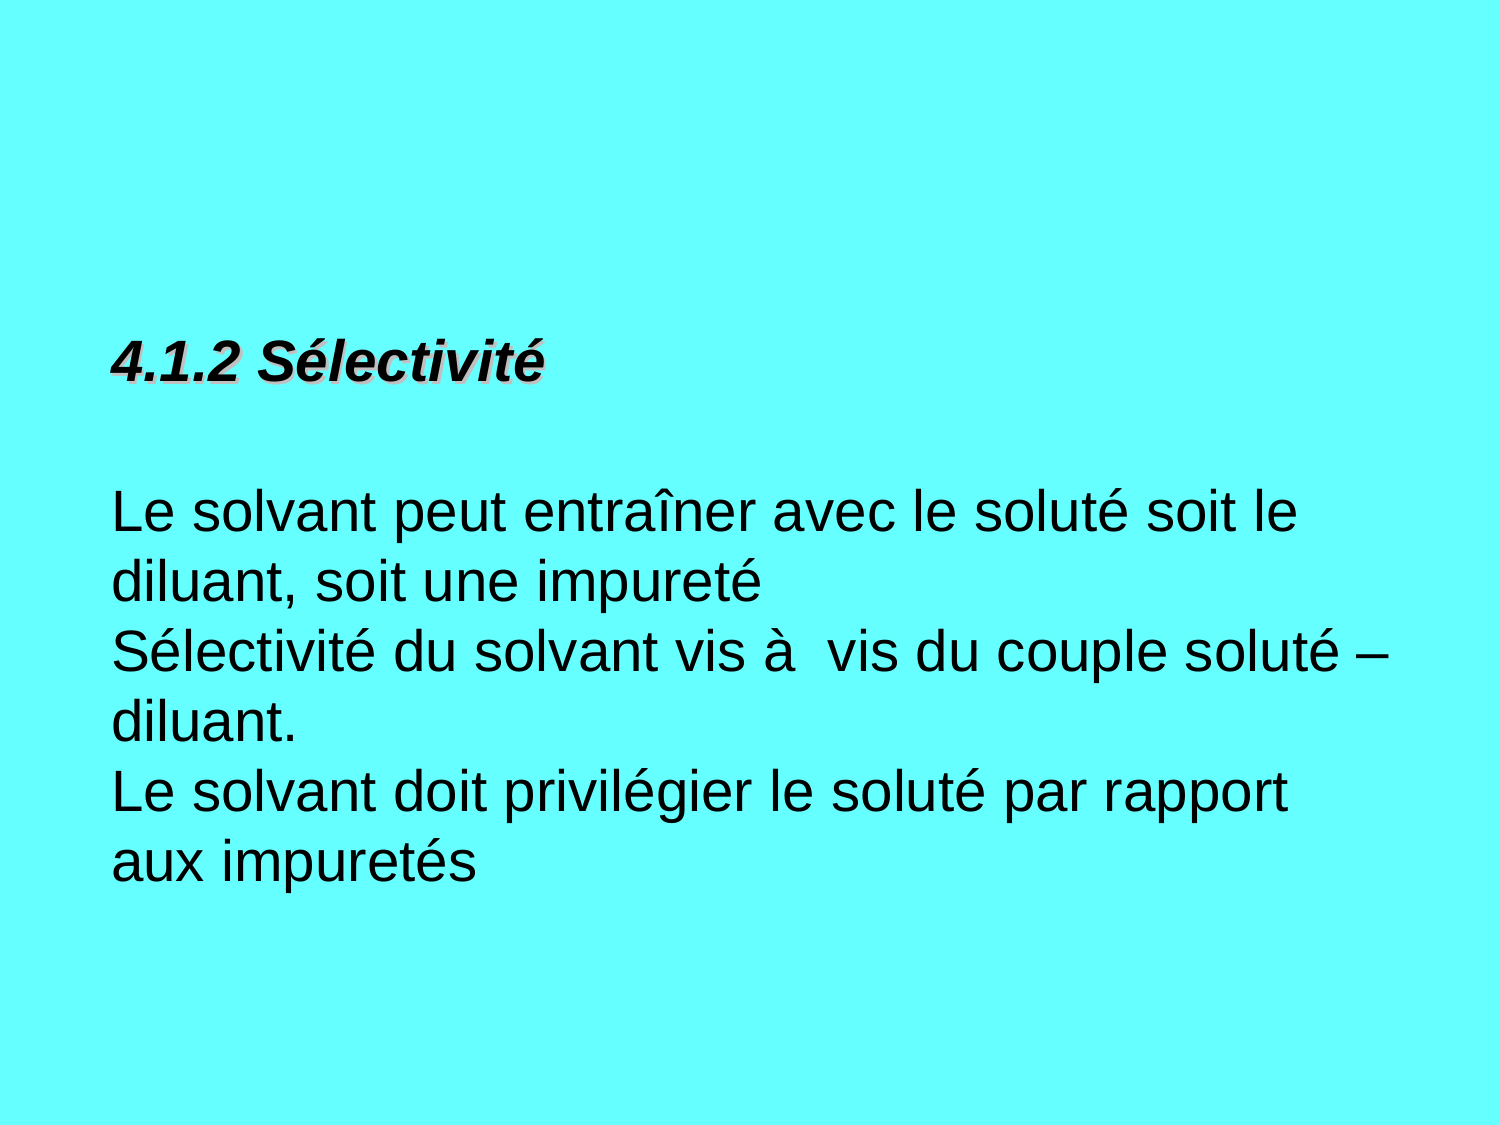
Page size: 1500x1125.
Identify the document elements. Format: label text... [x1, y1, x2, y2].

text_box 4.1.2 Sélectivité Le solvant peut entraîner avec le soluté soit le diluant, soit une impureté Sélectivité du solvant vis à vis du couple soluté –diluant. Le solvant doit privilégier le soluté par rapport aux impuretés [96, 315, 1411, 901]
